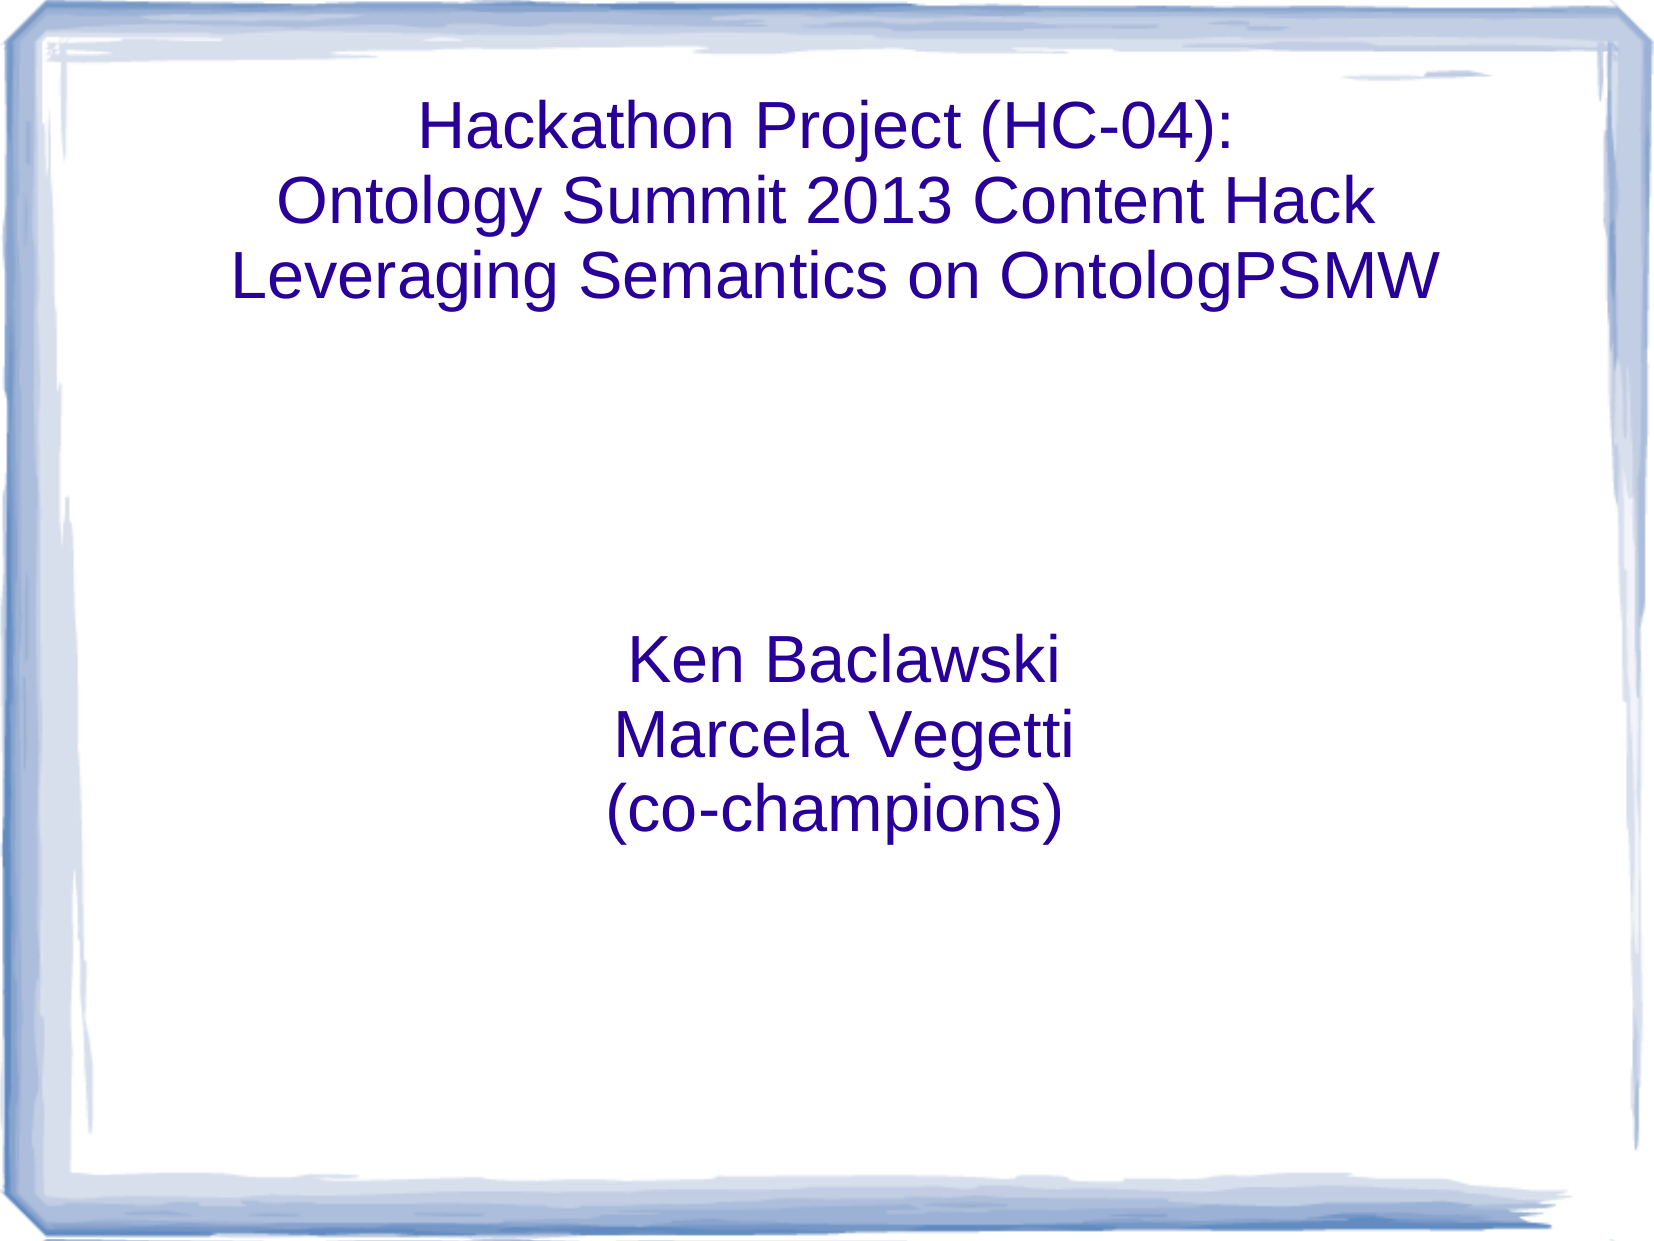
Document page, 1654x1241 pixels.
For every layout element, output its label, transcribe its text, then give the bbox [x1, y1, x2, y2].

picture [0, 0, 1654, 1241]
subtitle Ken Baclawski Marcela Vegetti (co-champions) [118, 324, 1571, 1144]
title Hackathon Project (HC-04): Ontology Summit 2013 Content Hack Leveraging Semantics on OntologPSMW [82, 88, 1571, 313]
